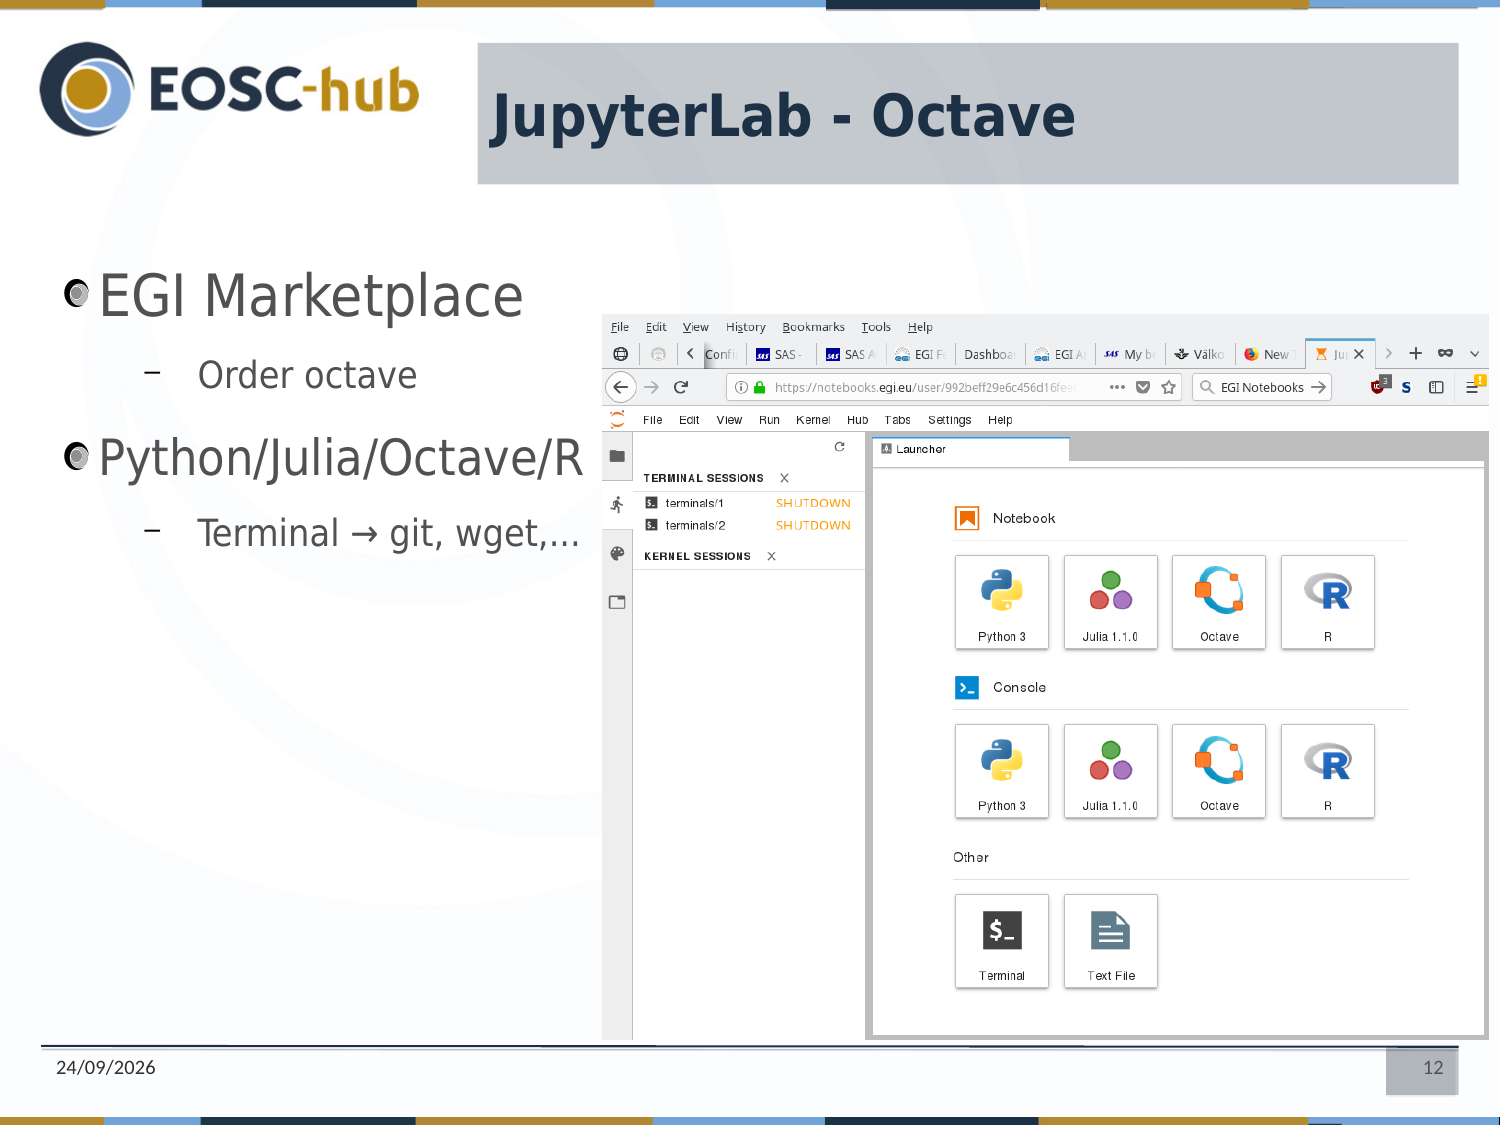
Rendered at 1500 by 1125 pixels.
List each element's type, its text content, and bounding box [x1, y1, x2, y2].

list JupyterLab - Octave [477, 42, 1459, 185]
list EGI Marketplace Order octave Python/Julia/Octave/R Terminal → git, wget,... [41, 250, 1459, 1047]
slide_number <number> [1074, 1047, 1459, 1094]
slide_number 09/05/2019 [41, 1046, 392, 1094]
picture [0, 0, 1500, 1125]
